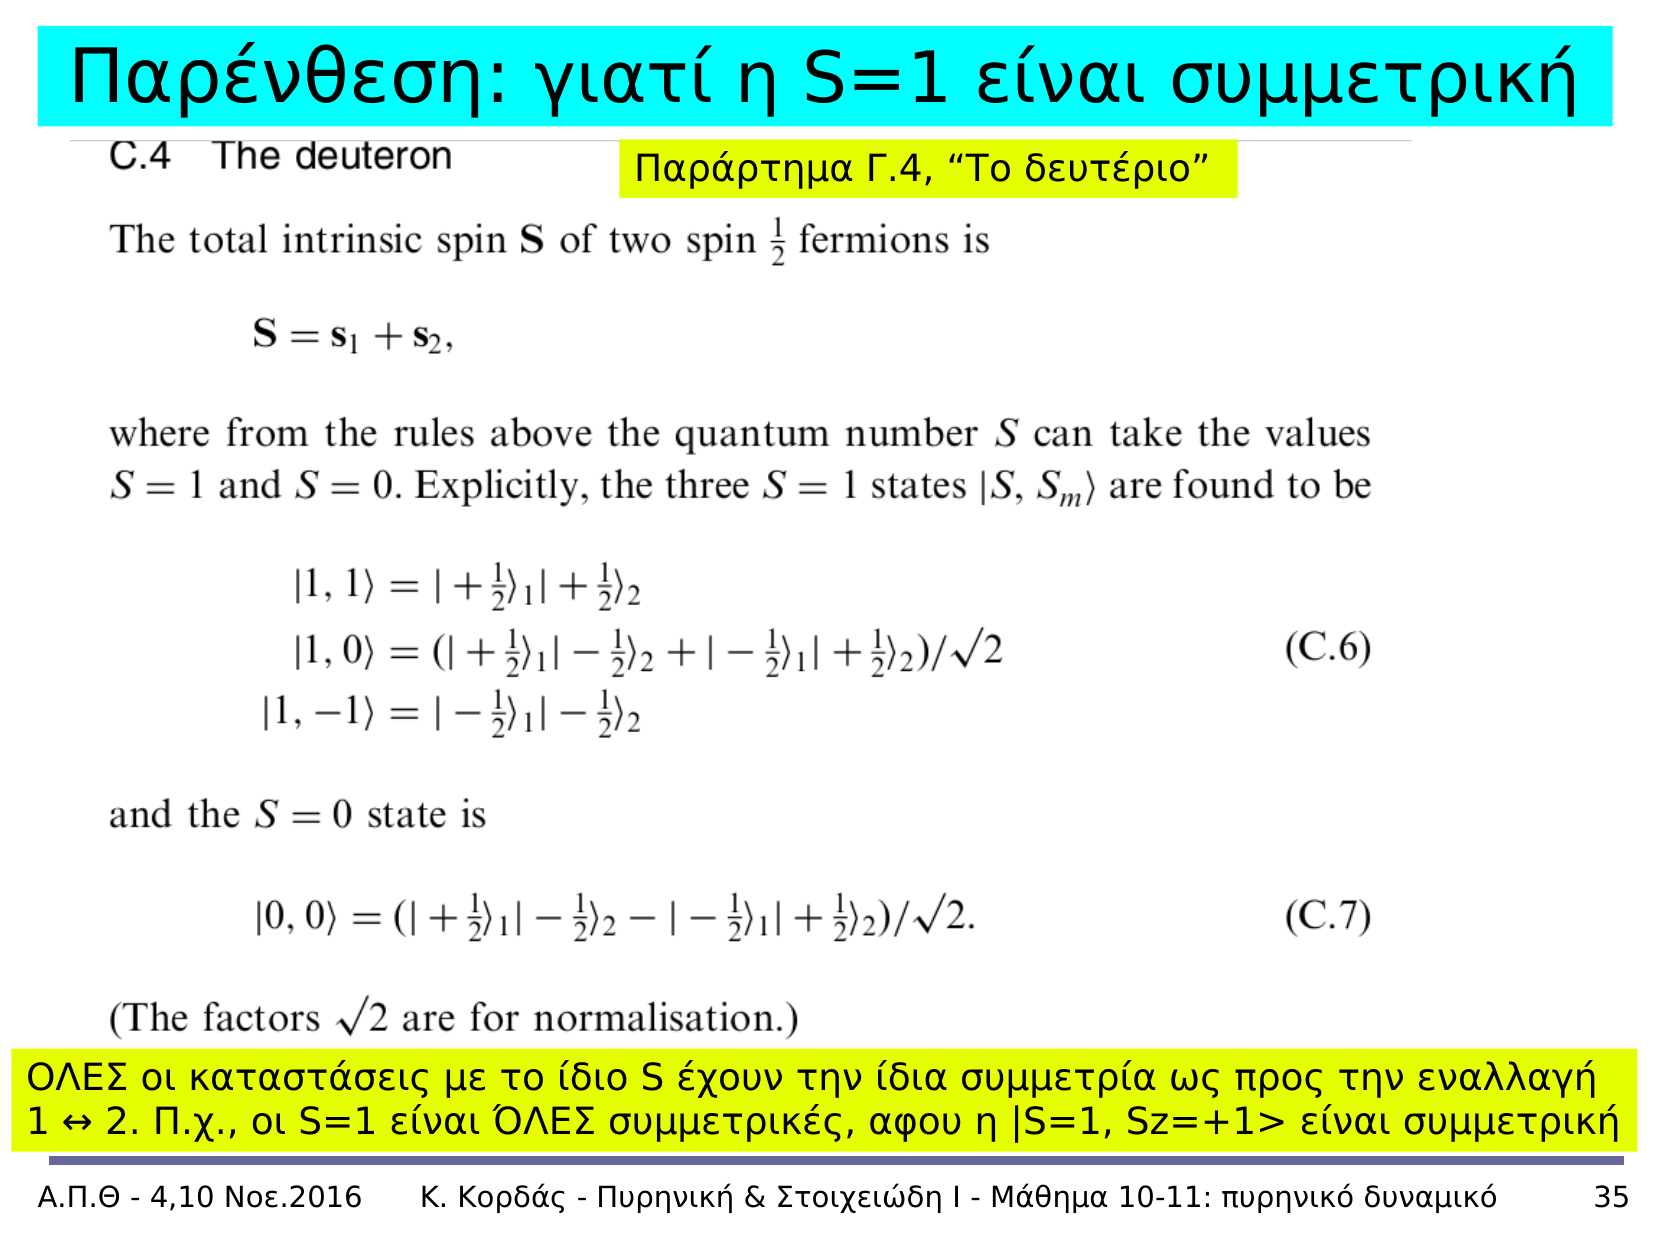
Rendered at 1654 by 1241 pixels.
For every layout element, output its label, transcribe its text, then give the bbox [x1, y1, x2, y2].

picture [70, 140, 1412, 1041]
text_box Παράρτημα Γ.4, “Το δευτέριο” [619, 139, 1238, 199]
title Παρένθεση: γιατί η S=1 είναι συμμετρική [37, 25, 1613, 127]
text_box ΟΛΕΣ οι καταστάσεις με το ίδιο S έχουν την ίδια συμμετρία ως προς την εναλλαγή 1 ↔ 2. Π.χ., οι S=1 είναι ΌΛΕΣ συμμετρικές, αφου η |S=1, Sz=+1> είναι συμμετρική [11, 1048, 1638, 1152]
